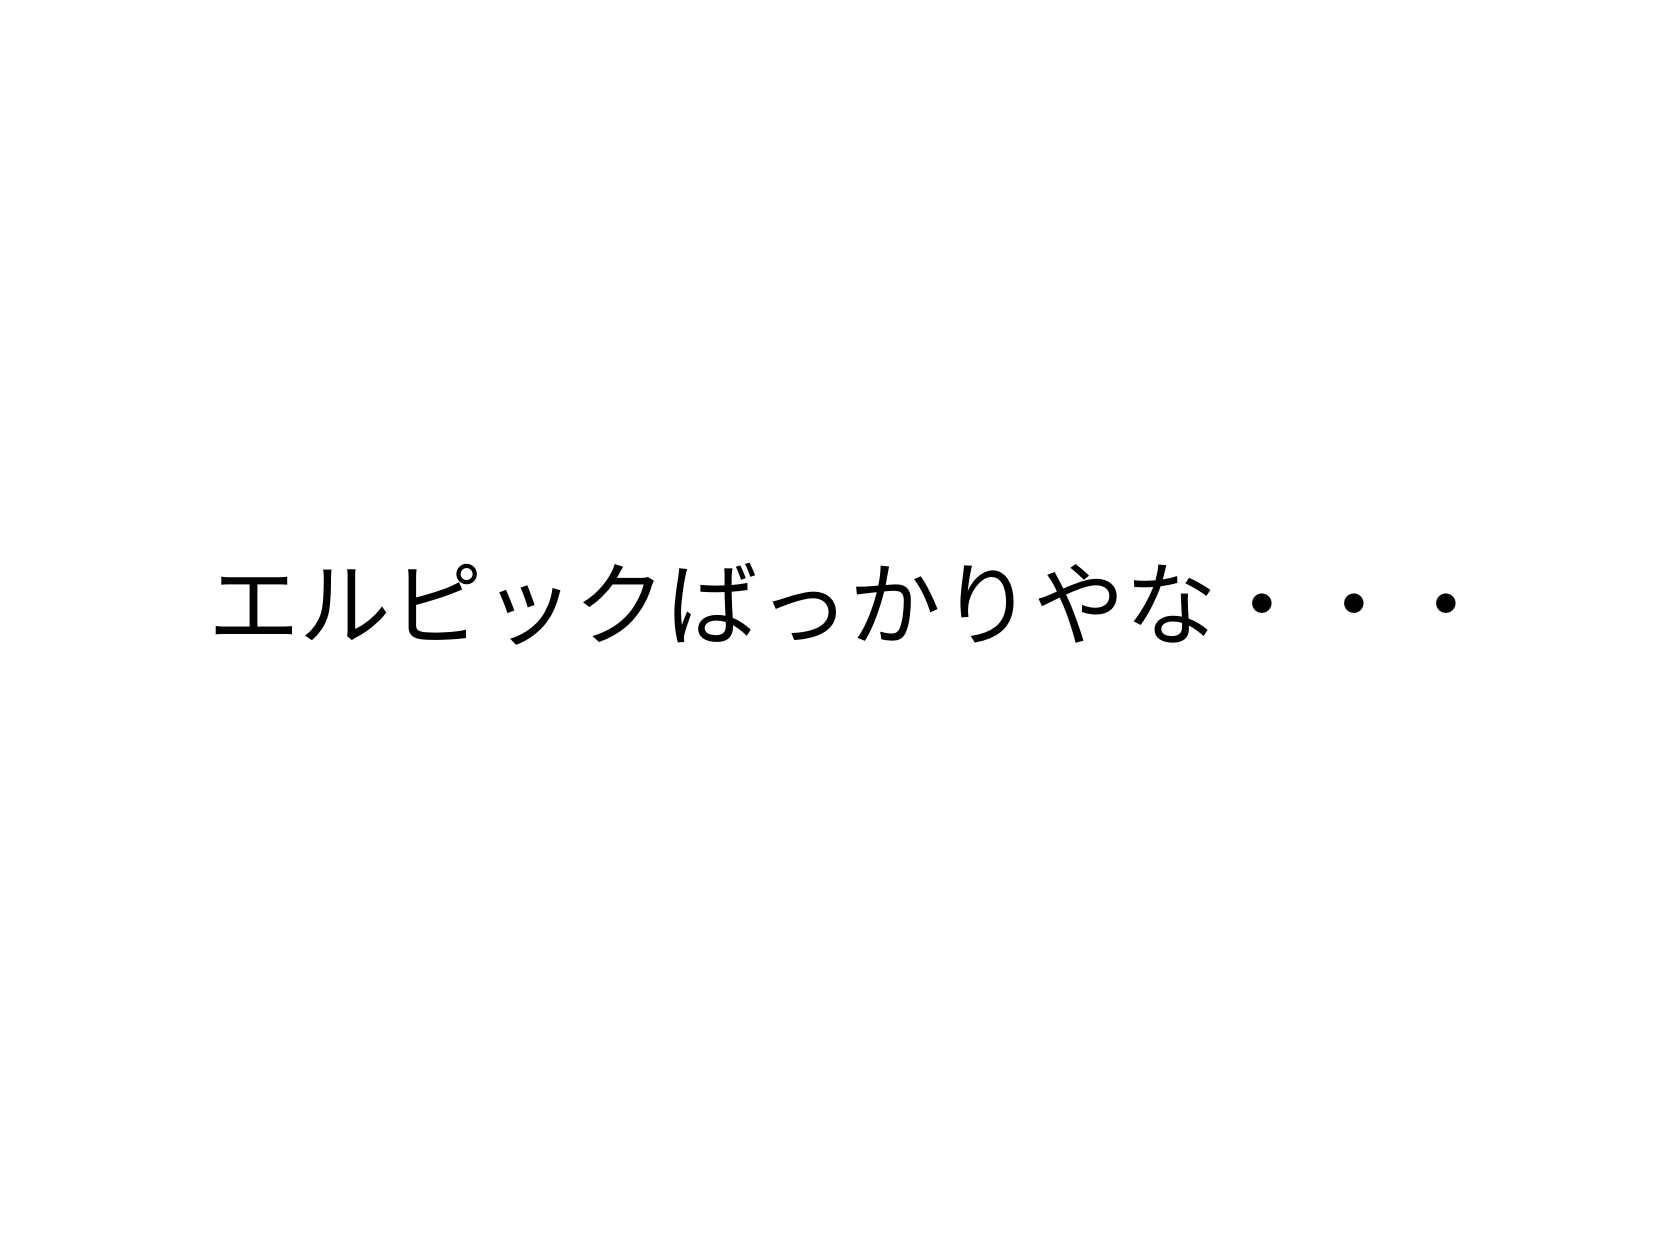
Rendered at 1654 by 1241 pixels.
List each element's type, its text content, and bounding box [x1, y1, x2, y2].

title エルピックばっかりやな・・・ [106, 501, 1595, 695]
